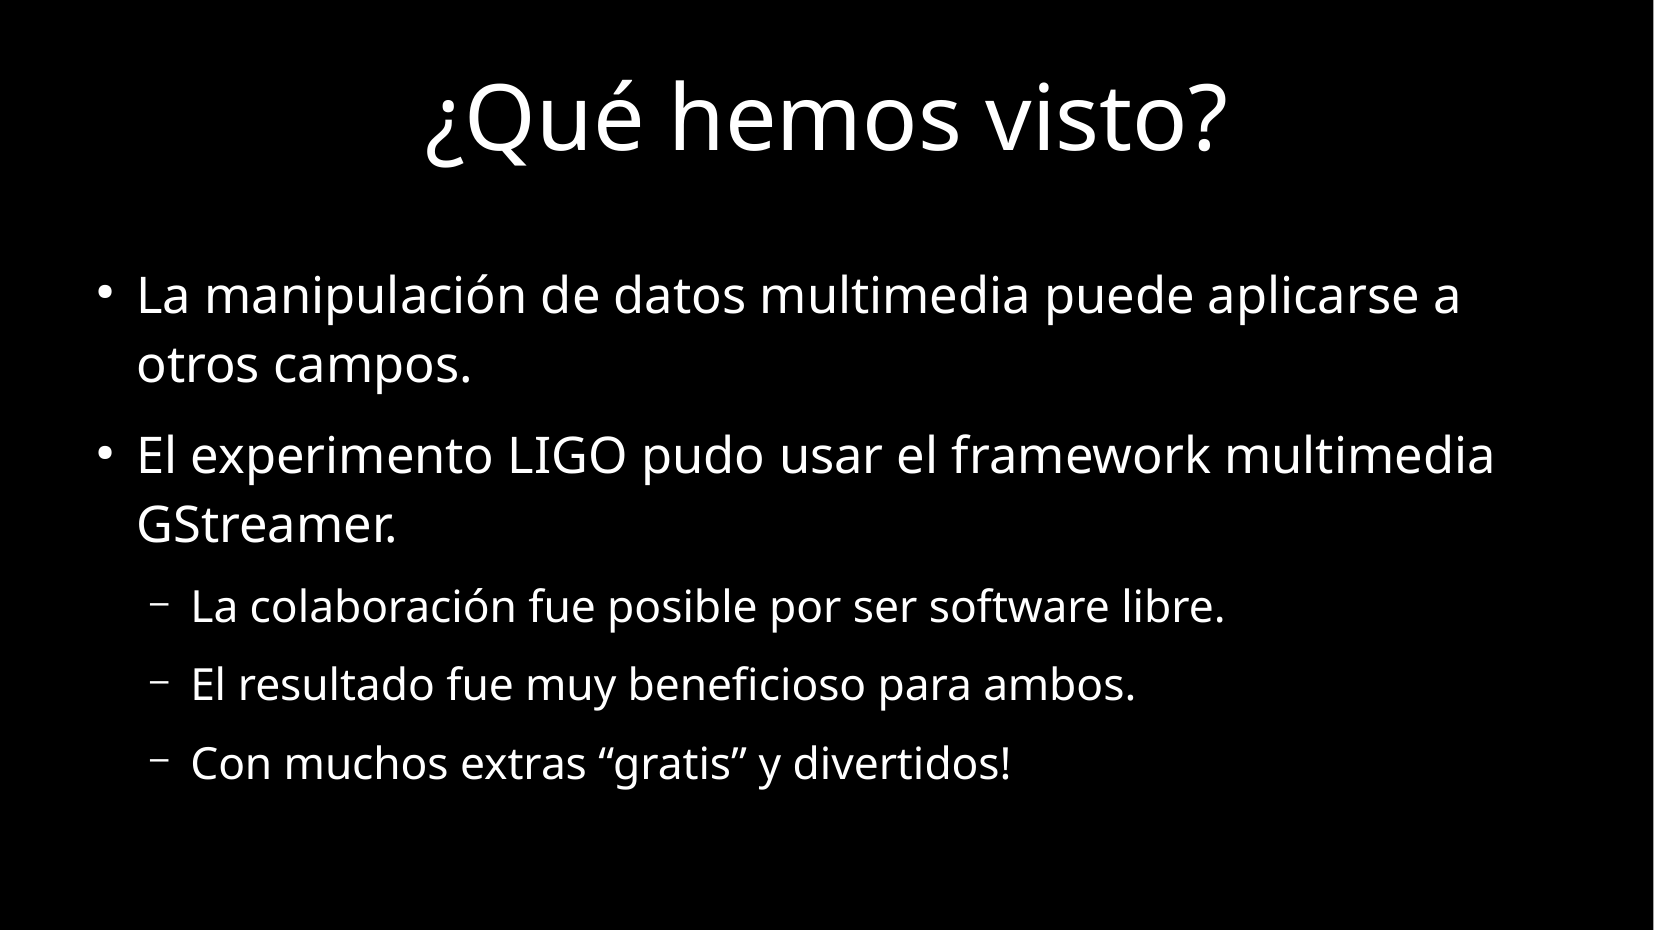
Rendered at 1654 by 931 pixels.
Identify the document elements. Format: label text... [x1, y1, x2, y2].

list La manipulación de datos multimedia puede aplicarse a otros campos. El experimento LIGO pudo usar el framework multimedia GStreamer. La colaboración fue posible por ser software libre. El resultado fue muy beneficioso para ambos. Con muchos extras “gratis” y divertidos! [82, 258, 1571, 799]
title ¿Qué hemos visto? [82, 37, 1571, 193]
